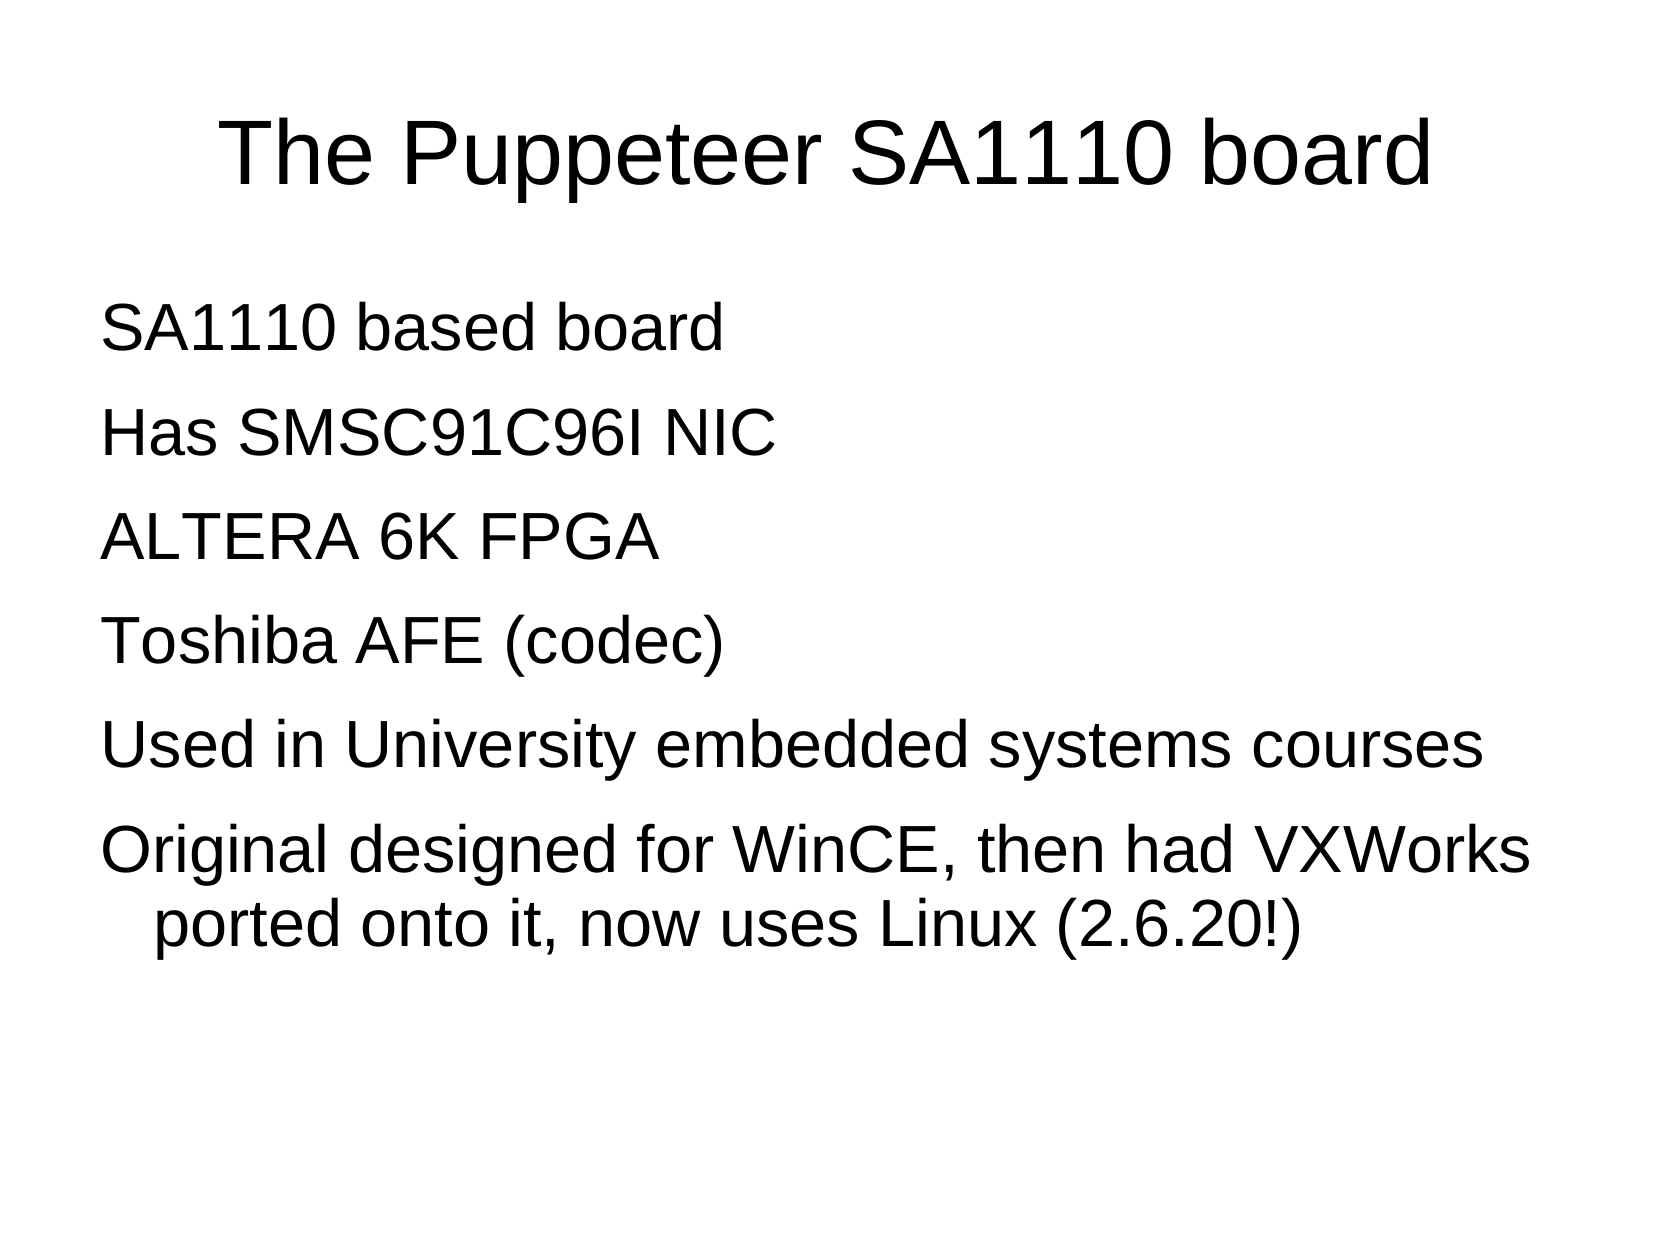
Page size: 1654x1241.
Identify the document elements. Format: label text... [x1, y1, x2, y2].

list SA1110 based board Has SMSC91C96I NIC ALTERA 6K FPGA Toshiba AFE (codec) Used in University embedded systems courses Original designed for WinCE, then had VXWorks ported onto it, now uses Linux (2.6.20!) [82, 290, 1571, 1103]
title The Puppeteer SA1110 board [82, 56, 1571, 250]
